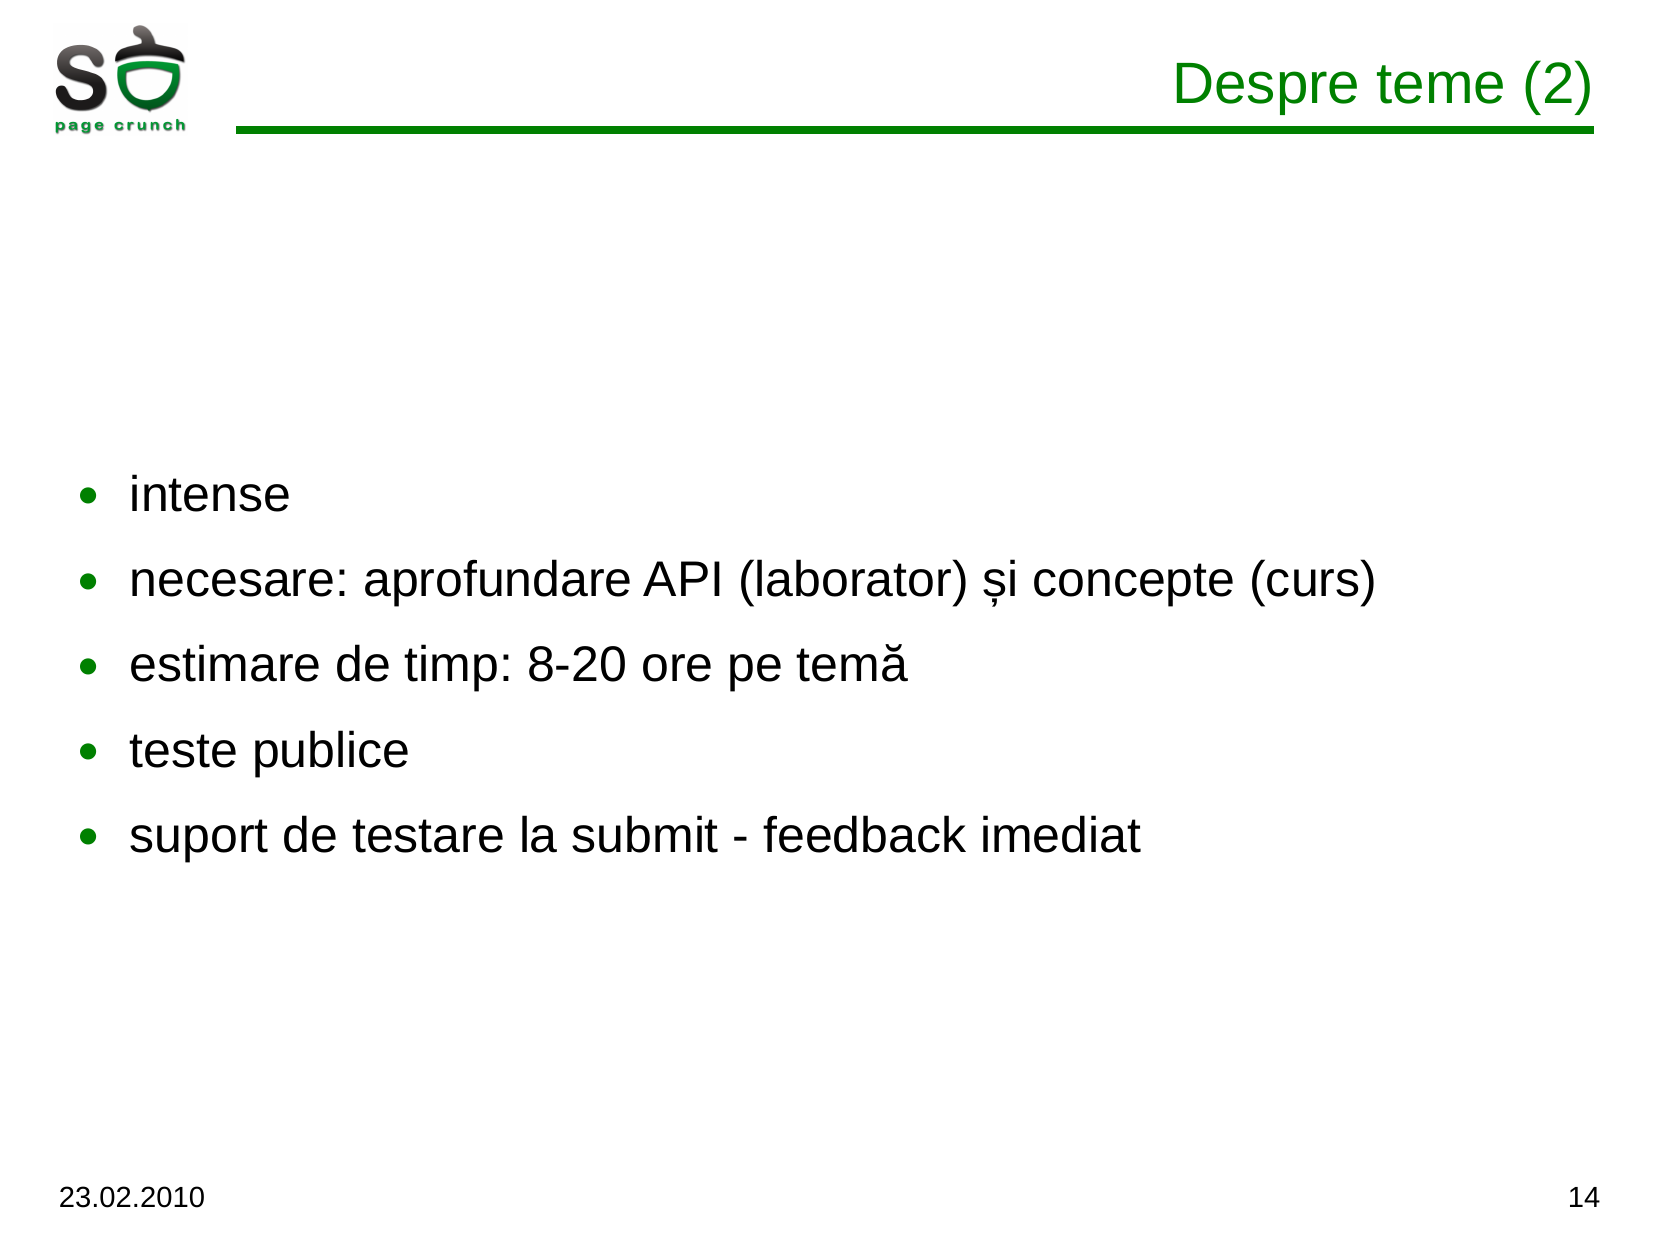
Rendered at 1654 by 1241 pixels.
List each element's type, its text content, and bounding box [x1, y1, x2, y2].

picture [53, 23, 188, 136]
list intense necesare: aprofundare API (laborator) și concepte (curs) estimare de timp: 8-20 ore pe temă teste publice suport de testare la submit - feedback imediat [59, 177, 1595, 1152]
title Despre teme (2) [236, 49, 1595, 119]
